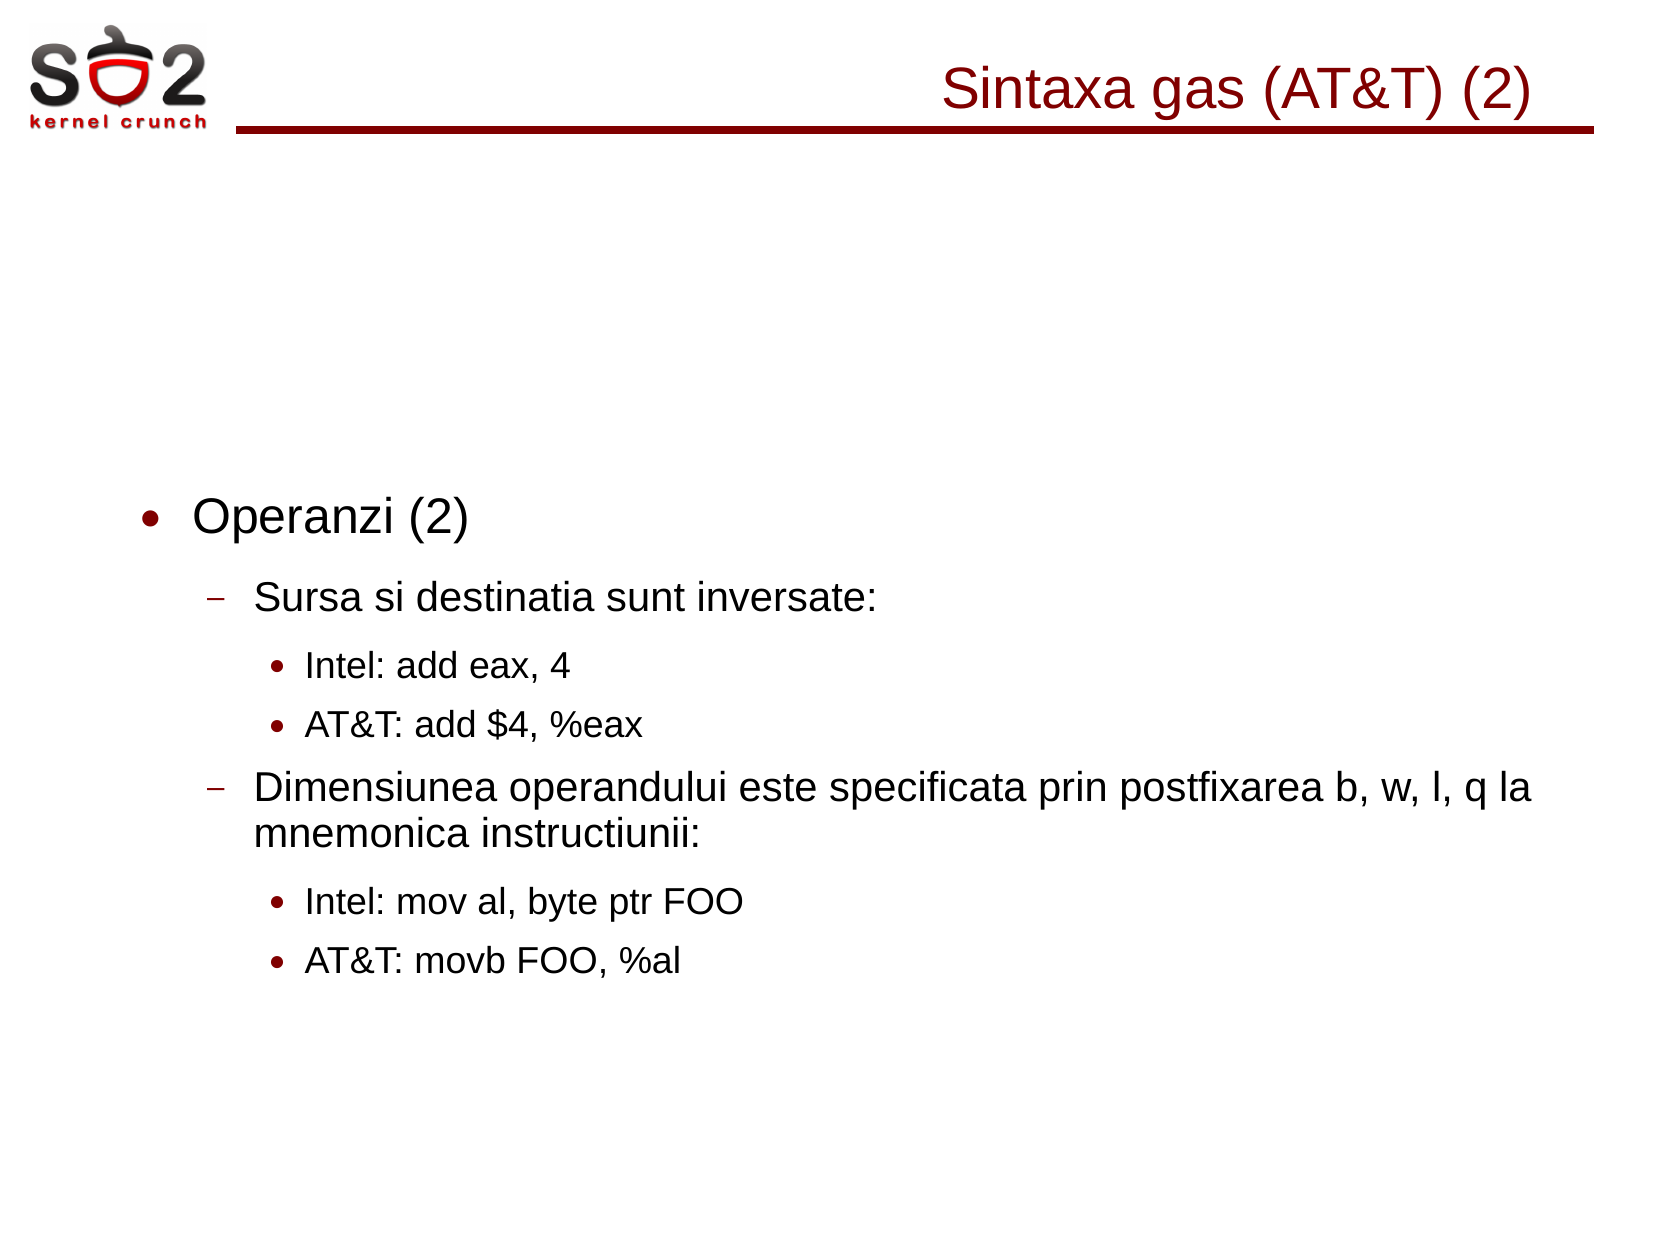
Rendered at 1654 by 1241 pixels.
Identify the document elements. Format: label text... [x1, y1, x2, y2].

picture [29, 23, 121, 130]
list Operanzi (2) Sursa si destinatia sunt inversate: Intel: add eax, 4 AT&T: add $4, %eax Dimensiunea operandului este specificata prin postfixarea b, w, l, q la mnemonica instructiunii: Intel: mov al, byte ptr FOO AT&T: movb FOO, %al [121, 344, 1534, 1126]
title Sintaxa gas (AT&T) (2) [121, 0, 1534, 178]
